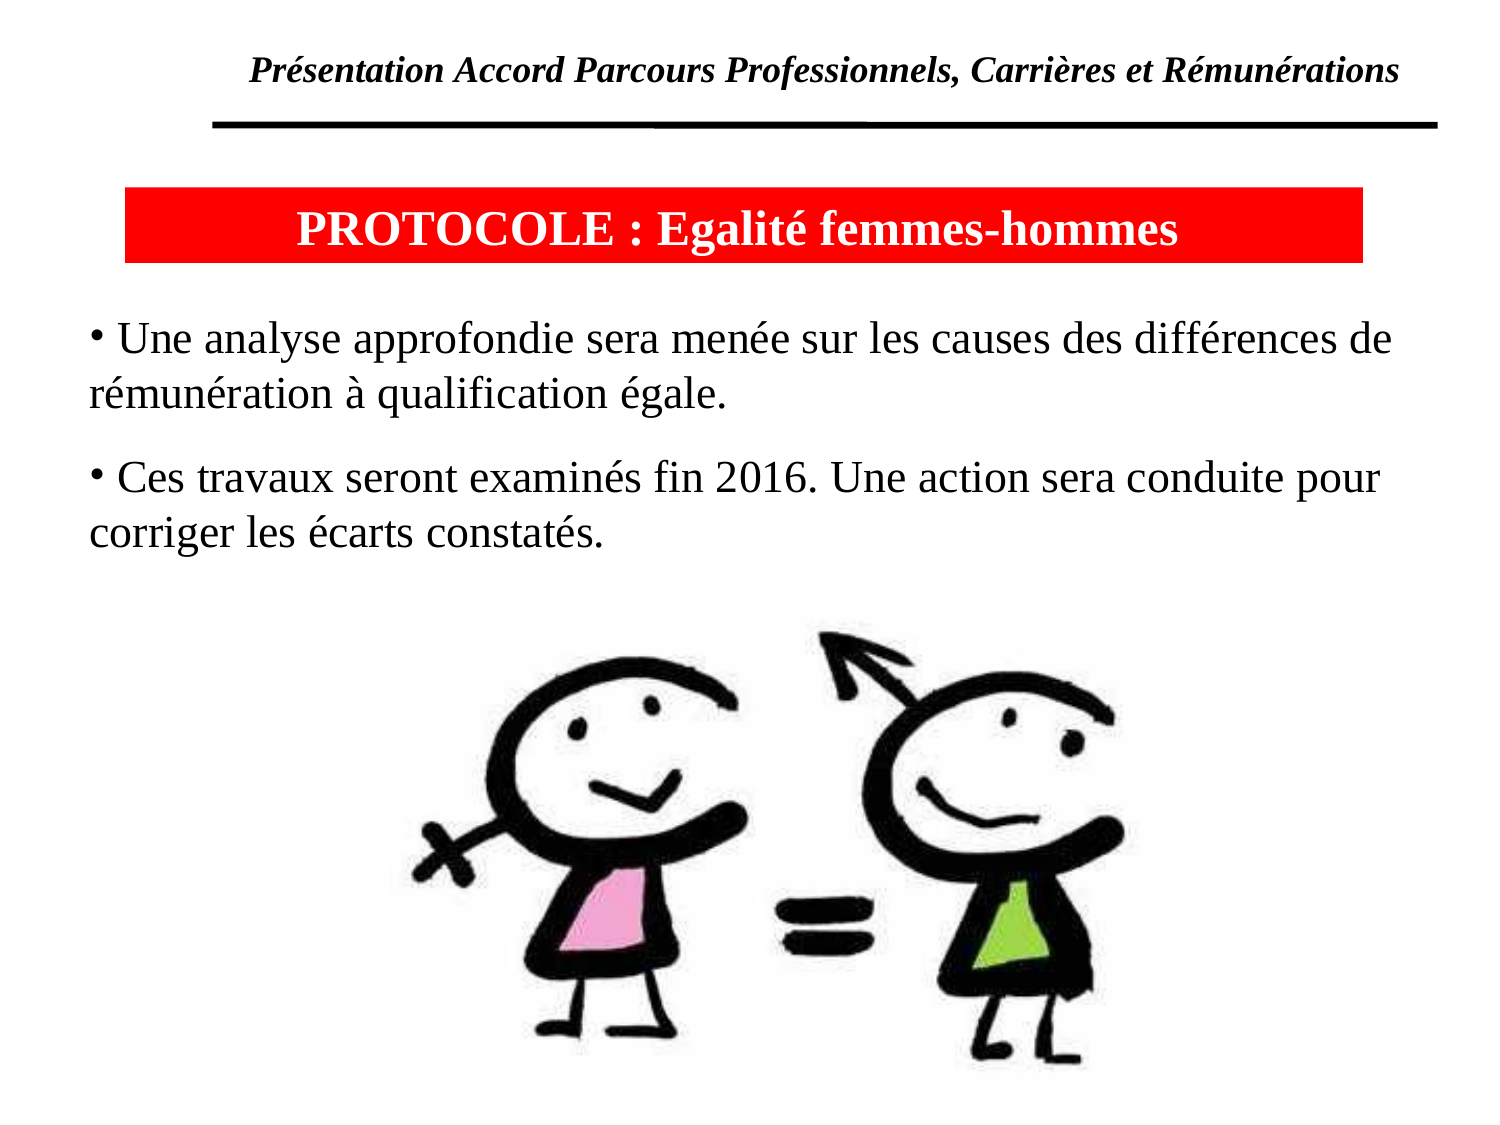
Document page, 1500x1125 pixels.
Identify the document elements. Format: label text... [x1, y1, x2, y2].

text_box Une analyse approfondie sera menée sur les causes des différences de rémunération à qualification égale. Ces travaux seront examinés fin 2016. Une action sera conduite pour corriger les écarts constatés. [74, 299, 1450, 565]
text_box PROTOCOLE : Egalité femmes-hommes [125, 187, 1363, 263]
text_box Présentation Accord Parcours Professionnels, Carrières et Rémunérations [174, 37, 1476, 100]
picture [389, 605, 1152, 1093]
